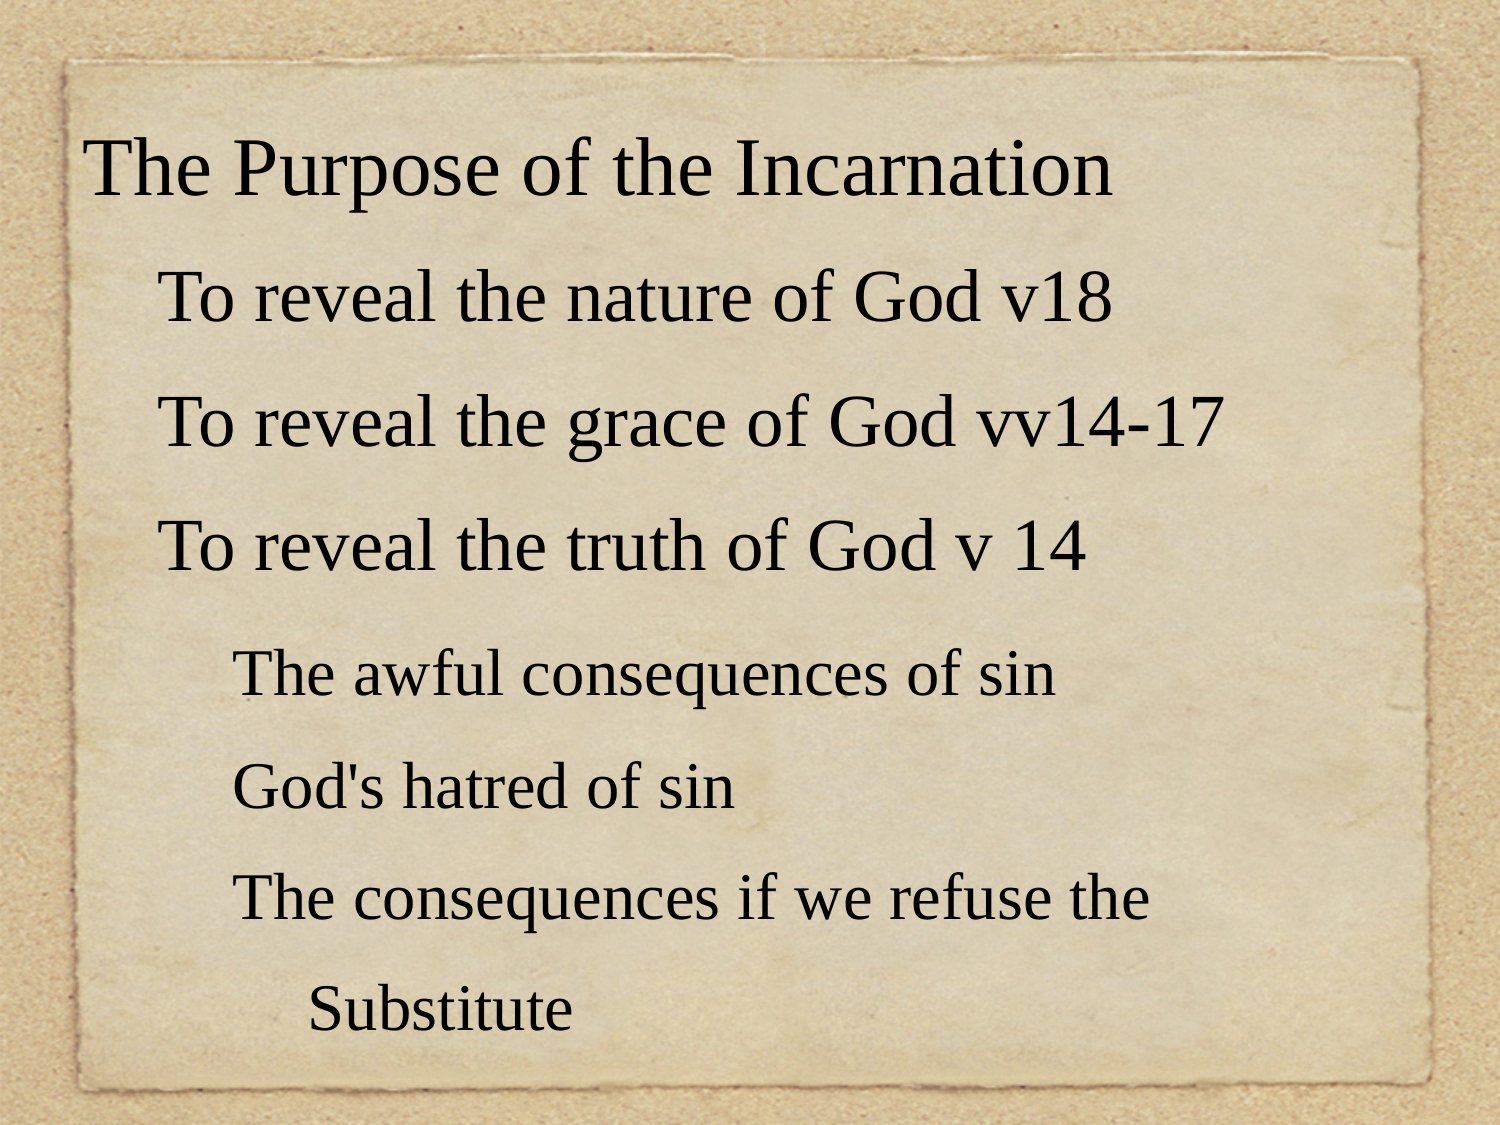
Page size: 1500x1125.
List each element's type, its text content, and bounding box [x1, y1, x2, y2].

text_box The Purpose of the Incarnation To reveal the nature of God v18 To reveal the grace of God vv14-17 To reveal the truth of God v 14 The awful consequences of sin God's hatred of sin The consequences if we refuse the Substitute [68, 68, 1429, 1089]
picture [0, 0, 1500, 1125]
